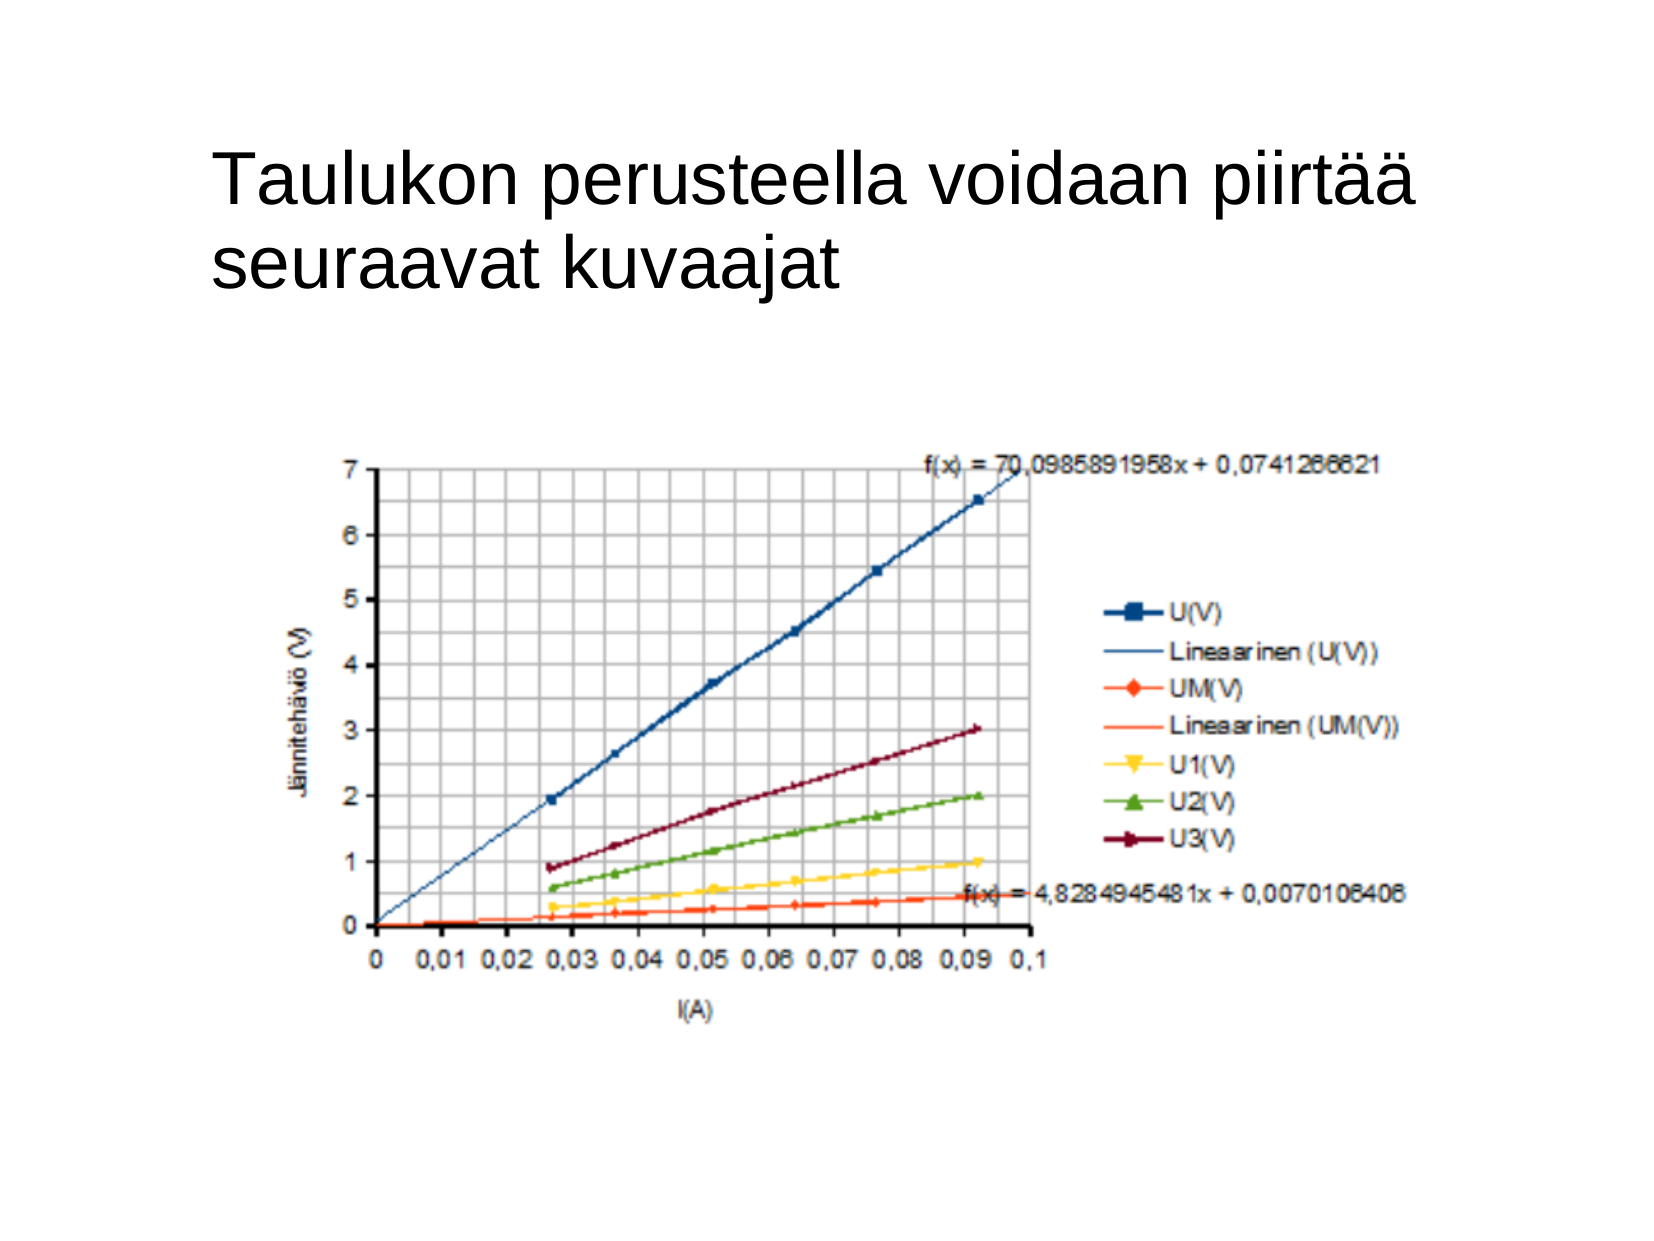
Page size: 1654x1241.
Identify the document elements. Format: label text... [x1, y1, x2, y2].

picture [212, 329, 1456, 1092]
text_box Taulukon perusteella voidaan piirtää seuraavat kuvaajat [196, 130, 1453, 320]
